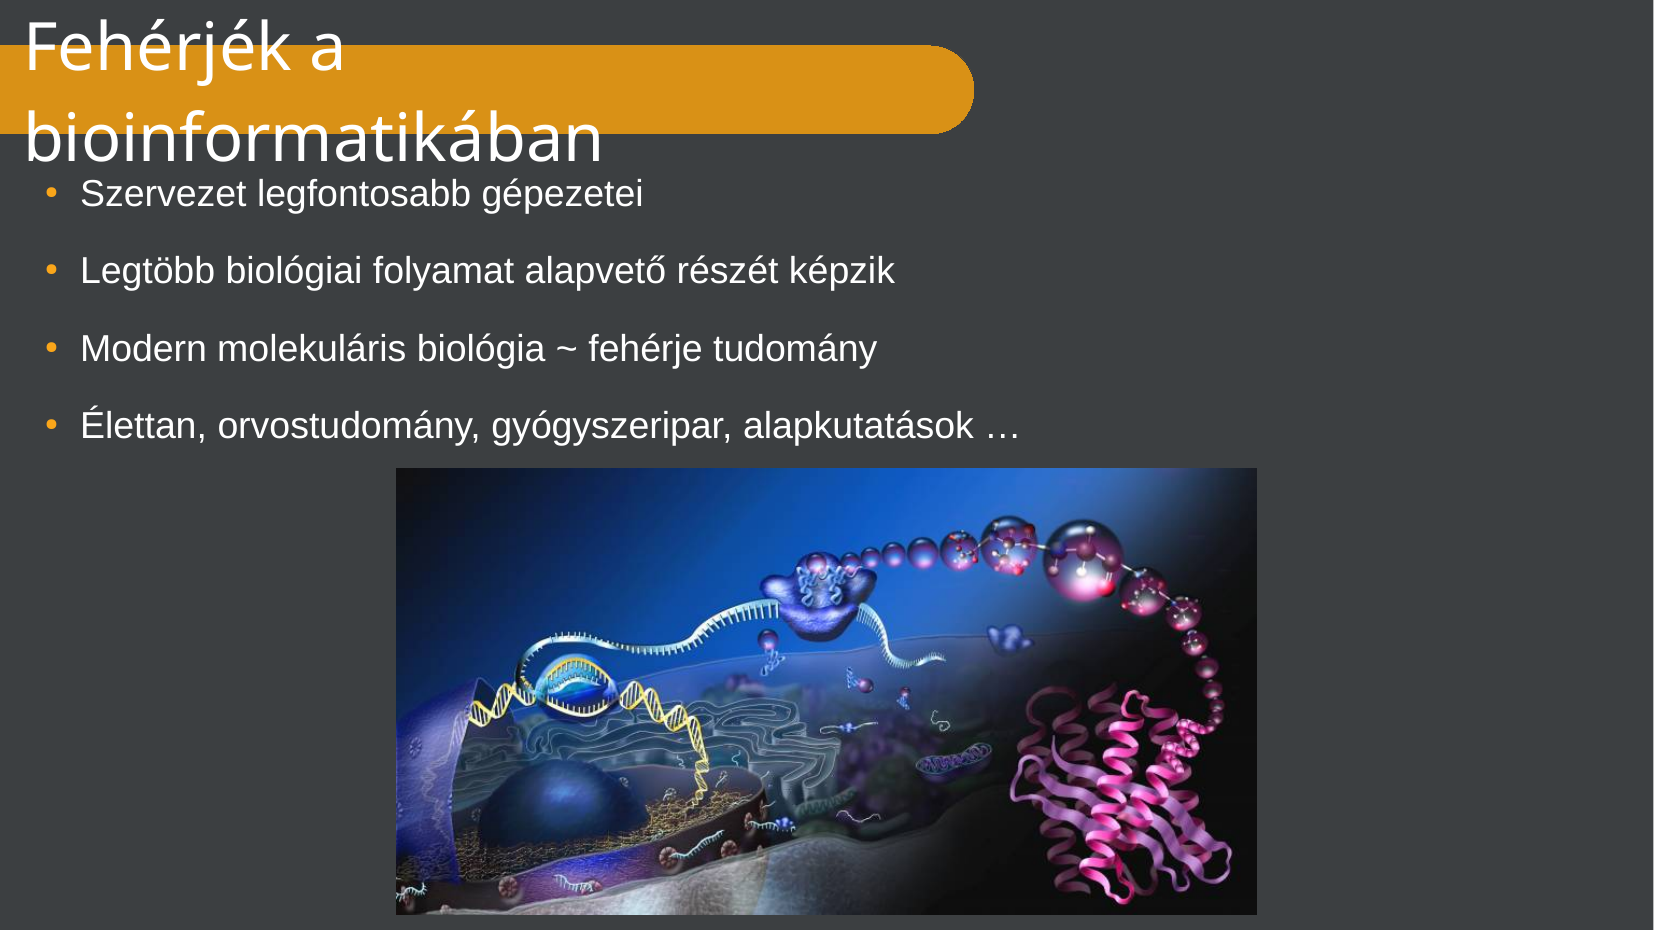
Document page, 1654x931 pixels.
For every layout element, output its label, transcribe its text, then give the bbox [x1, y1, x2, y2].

text_box [0, 44, 8, 135]
text_box Fehérjék a bioinformatikában [8, 15, 926, 165]
text_box [926, 44, 976, 135]
text_box Szervezet legfontosabb gépezetei Legtöbb biológiai folyamat alapvető részét képzik Modern molekuláris biológia ~ fehérje tudomány Élettan, orvostudomány, gyógyszeripar, alapkutatások … [30, 165, 1636, 455]
picture [396, 468, 1257, 916]
